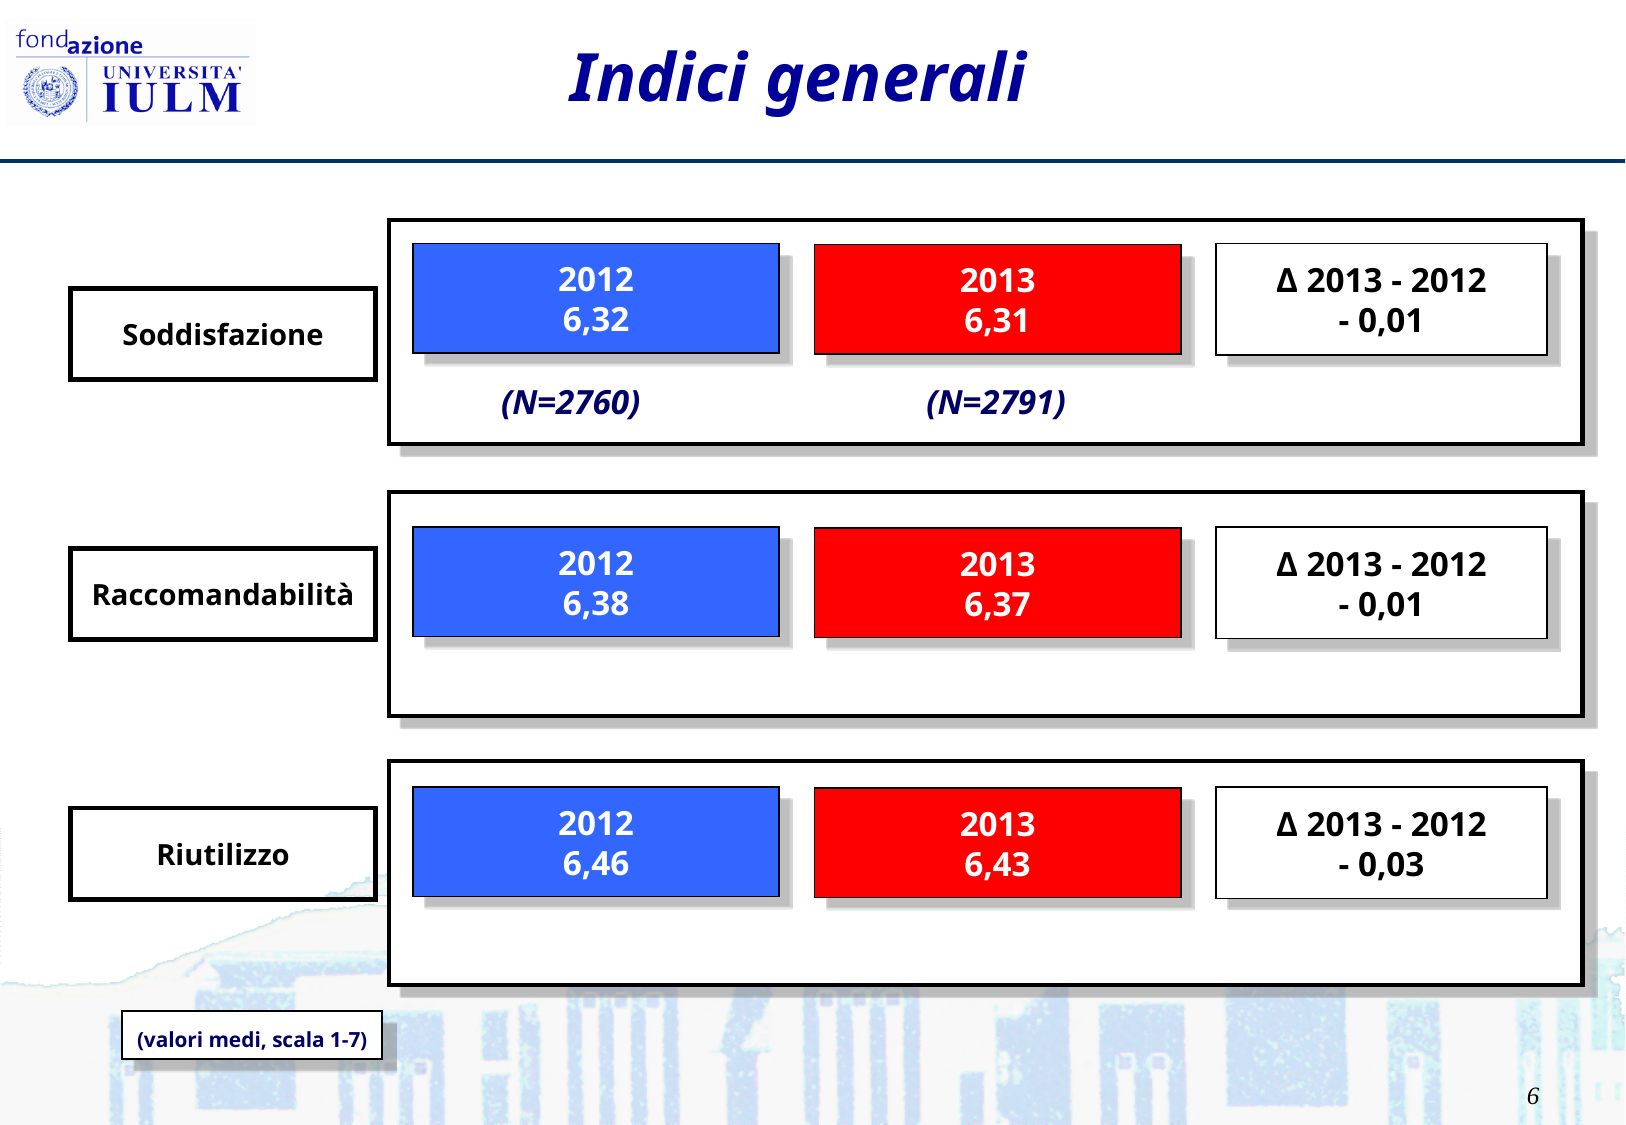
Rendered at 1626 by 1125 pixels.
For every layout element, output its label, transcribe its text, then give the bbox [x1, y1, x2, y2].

picture [5, 19, 182, 127]
text_box [389, 760, 1583, 986]
text_box 2012 6,46 [413, 787, 780, 897]
text_box Δ 2013 - 2012 - 0,01 [1216, 527, 1547, 639]
text_box 2013 6,43 [814, 787, 1181, 898]
text_box (N=2791) [911, 373, 1081, 429]
text_box (N=2760) [486, 373, 656, 429]
text_box Soddisfazione [70, 288, 376, 380]
text_box 2012 6,38 [413, 527, 780, 637]
text_box 2012 6,32 [413, 243, 780, 354]
text_box Indici generali [182, 12, 1415, 138]
text_box 2013 6,31 [814, 244, 1181, 354]
text_box [389, 219, 1583, 445]
text_box Δ 2013 - 2012 - 0,01 [1216, 243, 1547, 355]
text_box Δ 2013 - 2012 - 0,03 [1216, 786, 1547, 899]
text_box (valori medi, scala 1-7) [122, 1011, 383, 1060]
text_box 2013 6,37 [814, 528, 1181, 638]
text_box Raccomandabilità [70, 548, 376, 640]
text_box Riutilizzo [70, 808, 376, 900]
text_box [389, 491, 1583, 717]
